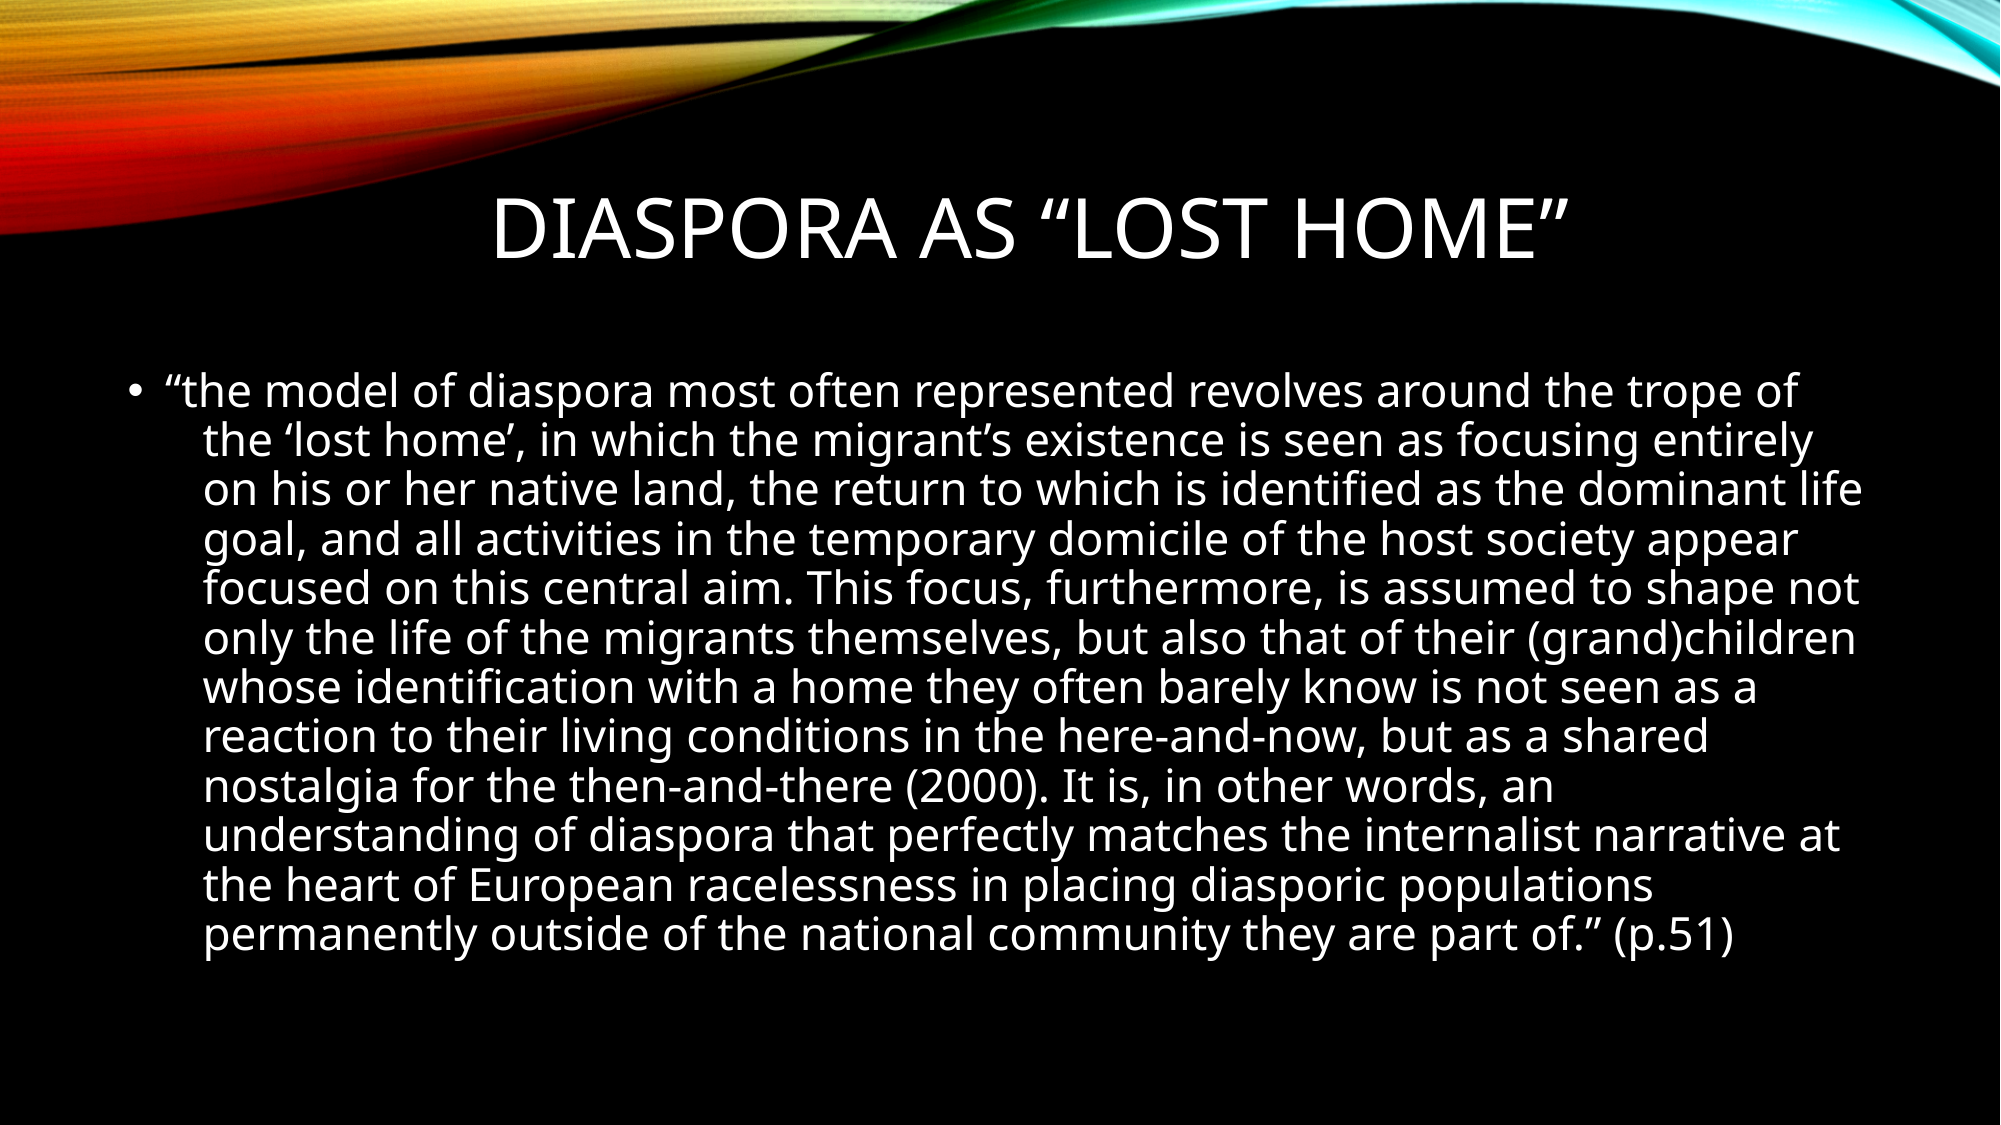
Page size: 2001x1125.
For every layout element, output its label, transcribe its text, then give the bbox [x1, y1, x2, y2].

title Diaspora as “lost home” [474, 125, 1888, 338]
list “the model of diaspora most often represented revolves around the trope of the ‘lost home’, in which the migrant’s existence is seen as focusing entirely on his or her native land, the return to which is identified as the dominant life goal, and all activities in the temporary domicile of the host society appear focused on this central aim. This focus, furthermore, is assumed to shape not only the life of the migrants themselves, but also that of their (grand)children whose identification with a home they often barely know is not seen as a reaction to their living conditions in the here-and-now, but as a shared nostalgia for the then-and-there (2000). It is, in other words, an understanding of diaspora that perfectly matches the internalist narrative at the heart of European racelessness in placing diasporic populations permanently outside of the national community they are part of.” (p.51) [112, 360, 1888, 1021]
